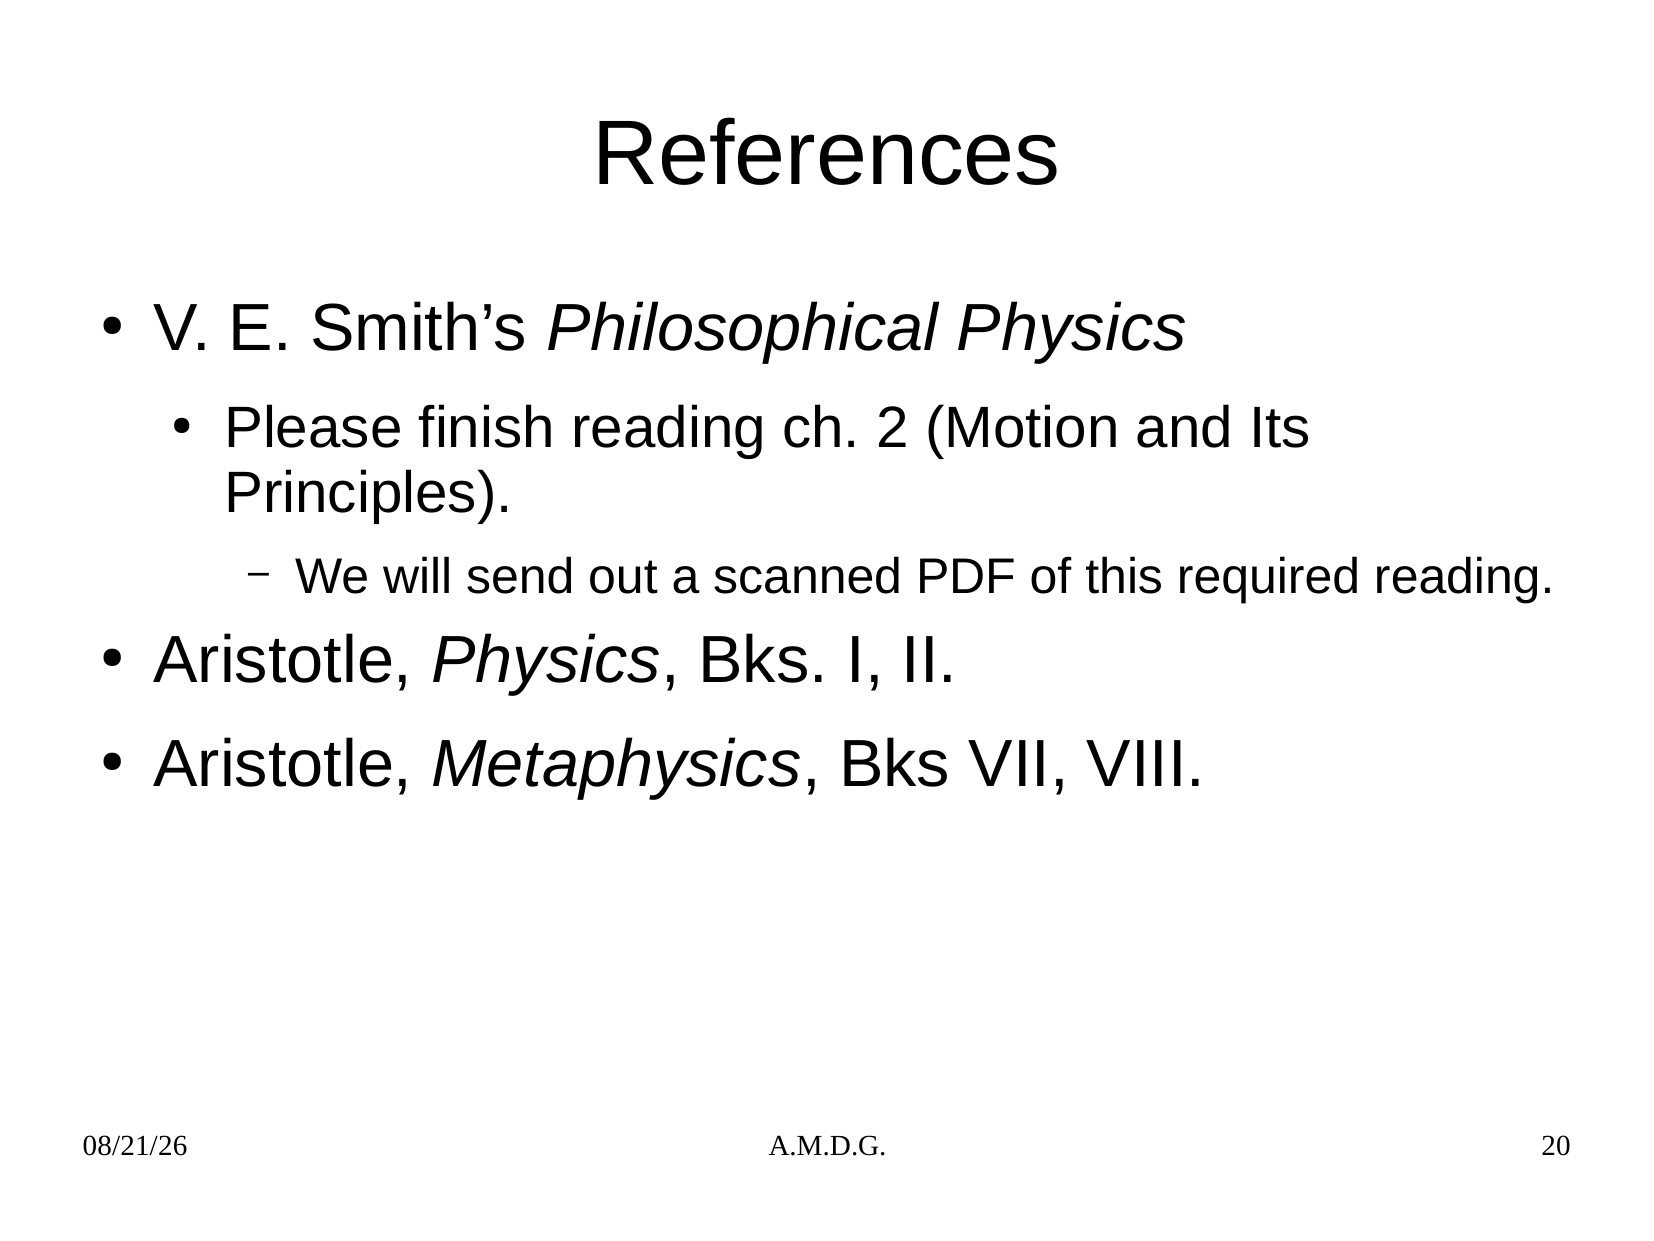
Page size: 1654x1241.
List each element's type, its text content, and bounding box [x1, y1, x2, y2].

title References [82, 49, 1571, 257]
list V. E. Smith’s Philosophical Physics Please finish reading ch. 2 (Motion and Its Principles). We will send out a scanned PDF of this required reading. Aristotle, Physics, Bks. I, II. Aristotle, Metaphysics, Bks VII, VIII. [82, 290, 1571, 1109]
